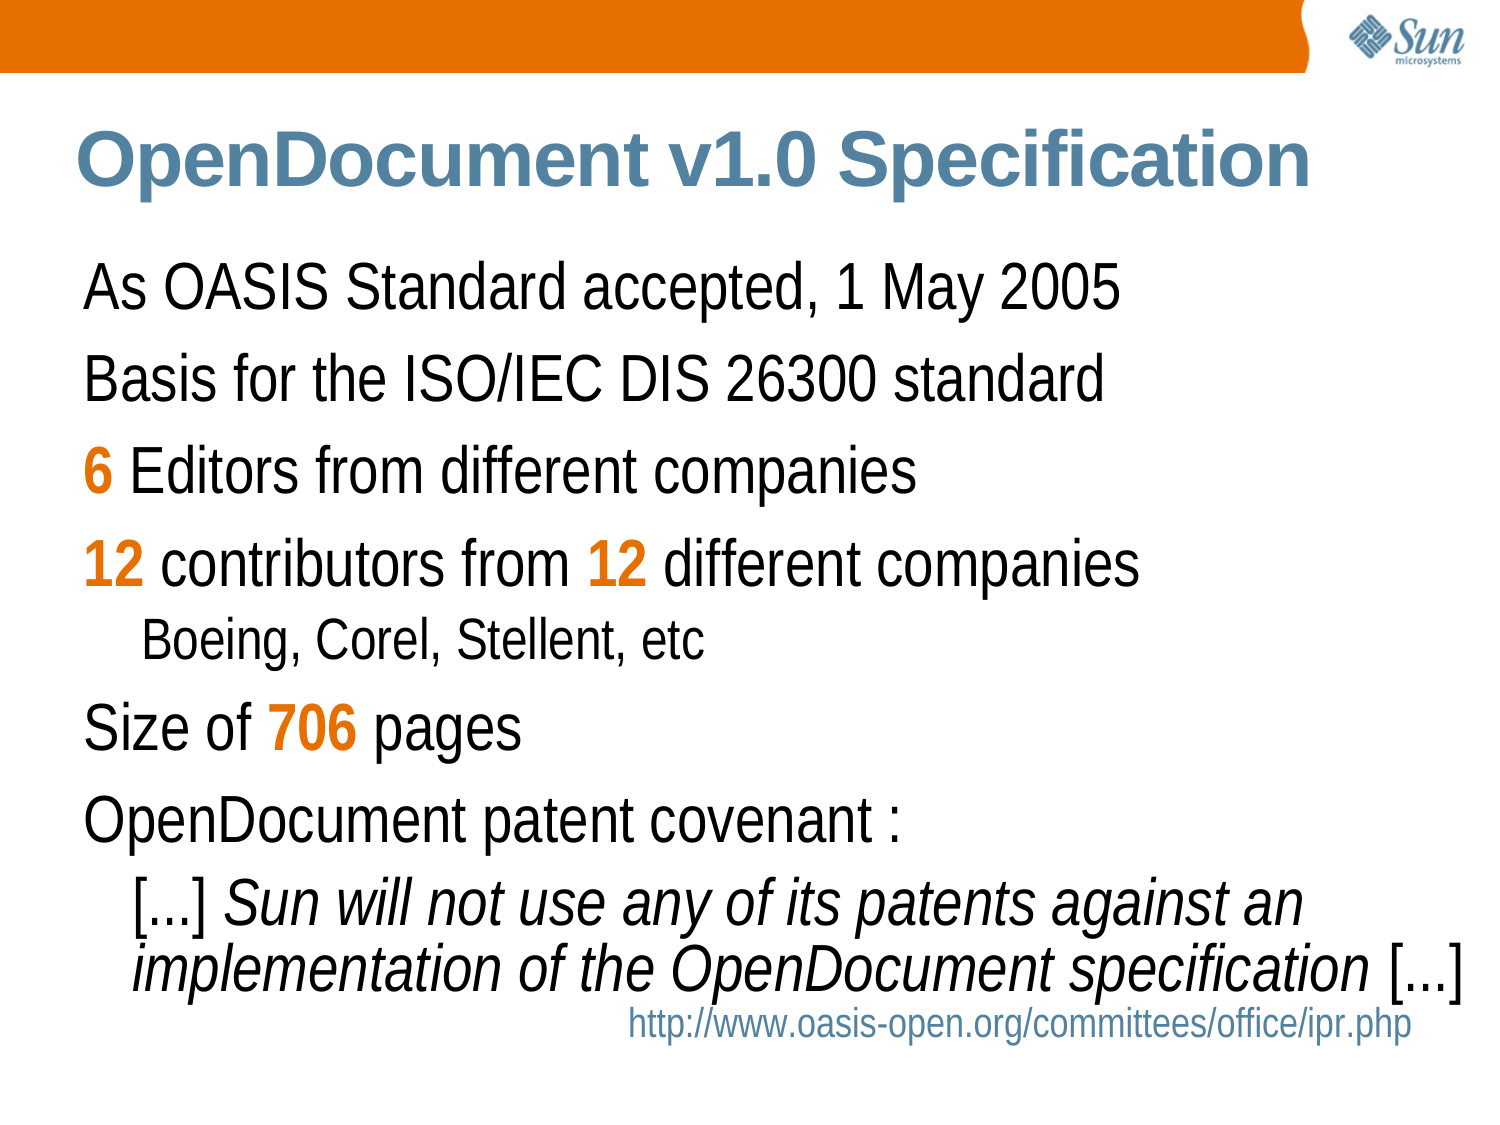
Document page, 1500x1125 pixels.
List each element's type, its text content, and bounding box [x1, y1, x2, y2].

text_box http://www.oasis-open.org/committees/office/ipr.php [628, 1005, 1413, 1057]
picture [0, 0, 1500, 73]
title OpenDocument v1.0 Specification [75, 123, 1437, 227]
list As OASIS Standard accepted, 1 May 2005 Basis for the ISO/IEC DIS 26300 standard 6 Editors from different companies 12 contributors from 12 different companies Boeing, Corel, Stellent, etc Size of 706 pages OpenDocument patent covenant : [...] Sun will not use any of its patents against an implementation of the OpenDocument specification [...] [64, 257, 1470, 1017]
